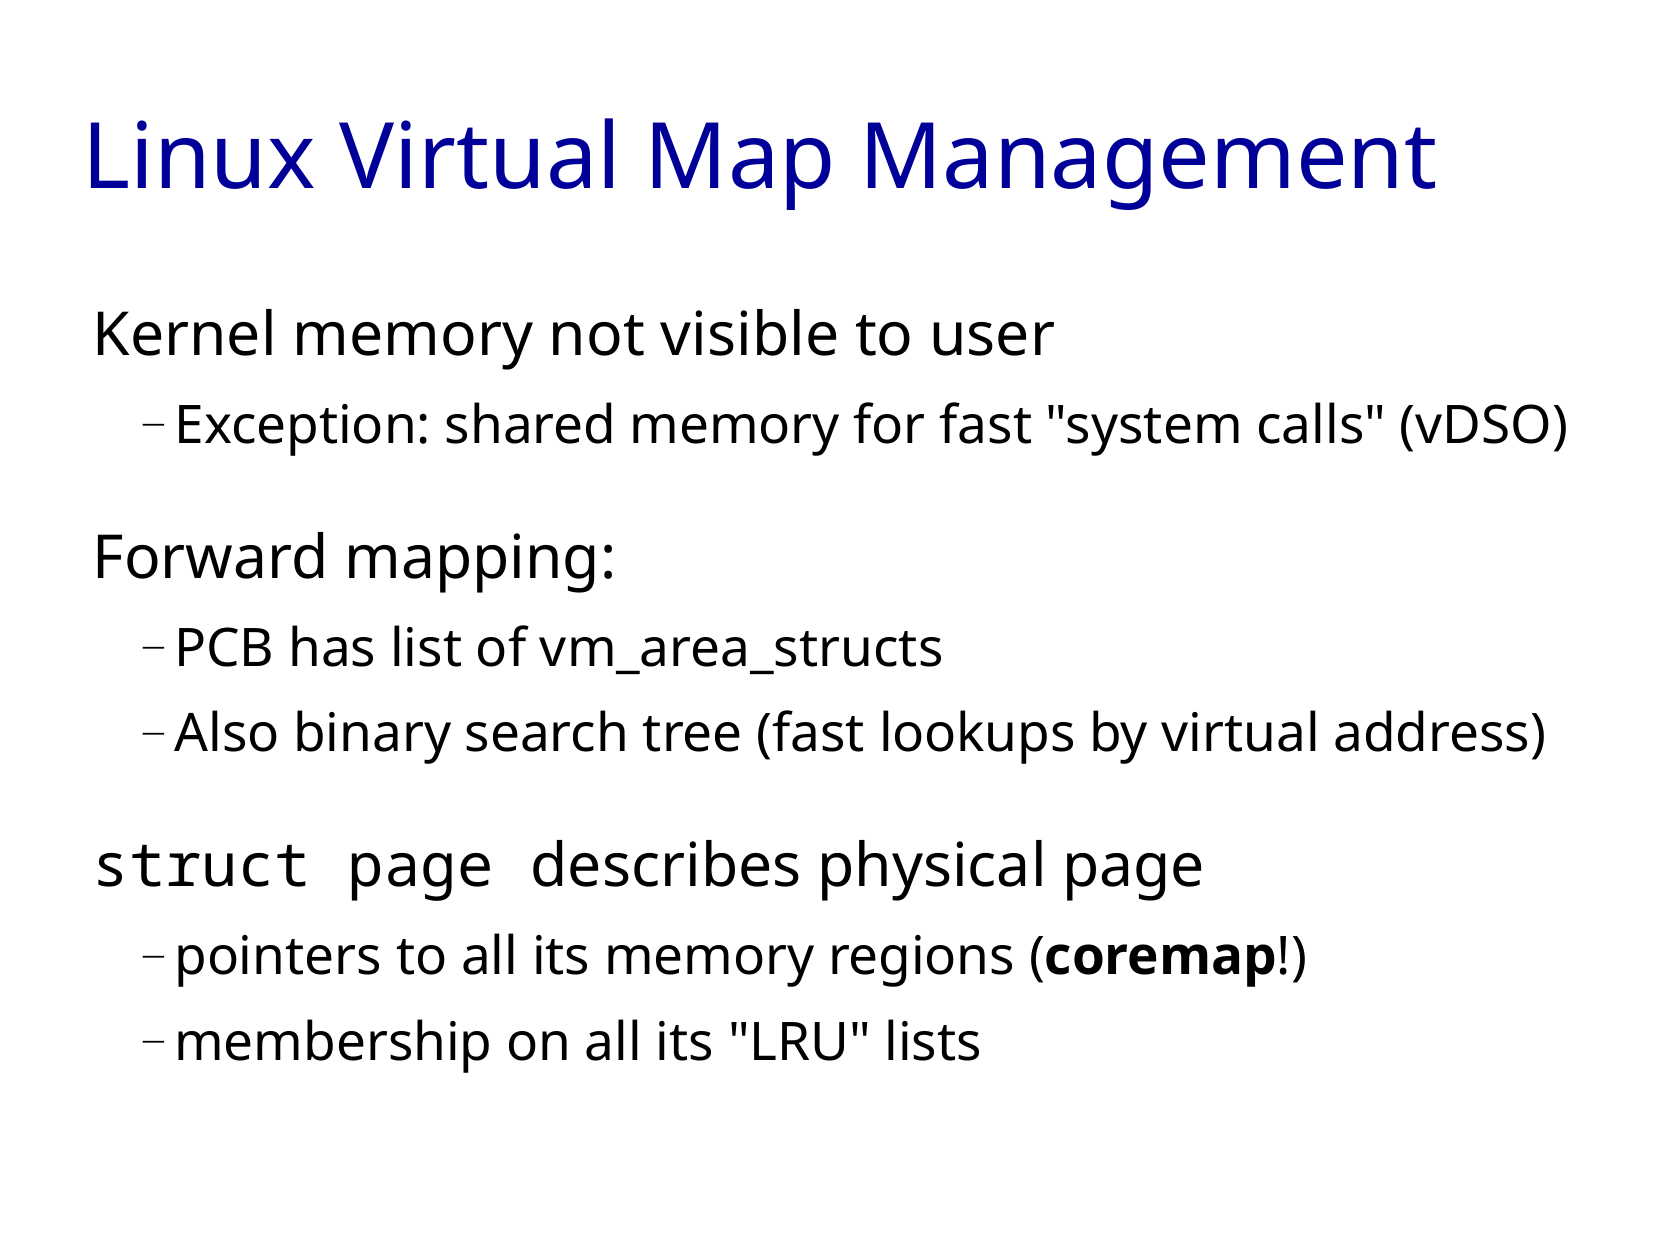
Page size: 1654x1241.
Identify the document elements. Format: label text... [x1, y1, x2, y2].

title Linux Virtual Map Management [82, 49, 1571, 257]
list Kernel memory not visible to user Exception: shared memory for fast "system calls" (vDSO) Forward mapping: PCB has list of vm_area_structs Also binary search tree (fast lookups by virtual address) struct page describes physical page pointers to all its memory regions (coremap!) membership on all its "LRU" lists [60, 290, 1571, 1096]
